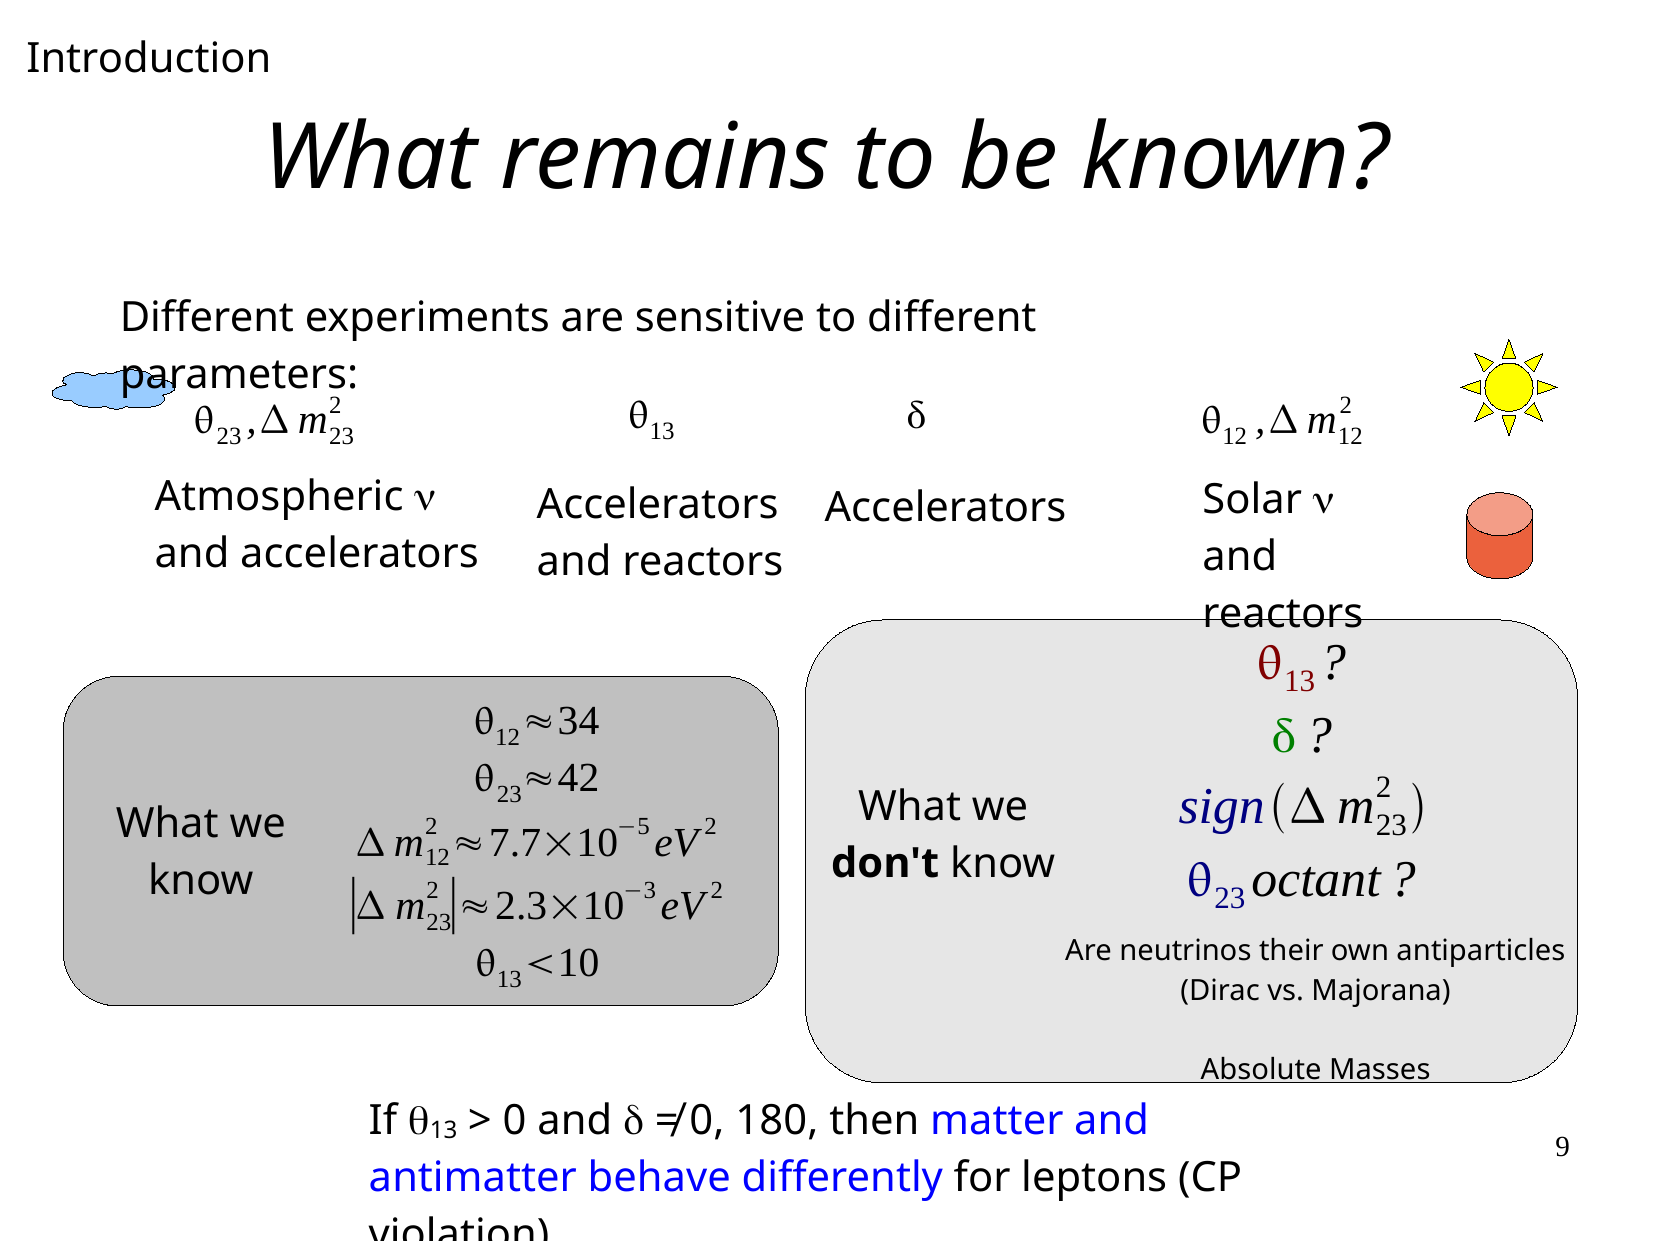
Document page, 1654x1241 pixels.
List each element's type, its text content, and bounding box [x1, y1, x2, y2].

text_box [805, 619, 1578, 1083]
text_box [1308, 619, 1320, 624]
text_box [1460, 380, 1481, 395]
text_box Accelerators [809, 469, 1073, 535]
text_box [151, 378, 161, 385]
chart [339, 695, 729, 996]
text_box [1484, 363, 1534, 412]
text_box [126, 369, 139, 385]
chart [186, 391, 360, 450]
chart [1194, 389, 1370, 452]
text_box Accelerators and reactors [521, 465, 816, 581]
text_box Introduction [11, 20, 392, 90]
text_box [1524, 402, 1543, 422]
chart [1170, 631, 1433, 918]
text_box Different experiments are sensitive to different parameters: [105, 279, 1233, 345]
text_box [52, 370, 175, 410]
text_box [1474, 353, 1494, 372]
text_box Solar n and reactors [1187, 461, 1456, 581]
text_box What we don't know [807, 768, 1079, 884]
text_box Are neutrinos their own antiparticles (Dirac vs. Majorana) Absolute Masses [1040, 921, 1592, 1077]
chart [899, 389, 935, 441]
text_box [1537, 380, 1558, 395]
text_box [1466, 516, 1533, 579]
text_box [1474, 402, 1494, 422]
text_box If q13 > 0 and d ≠ 0, 180, then matter and antimatter behave differently for leptons (CP violation). [353, 1082, 1360, 1215]
chart [621, 389, 682, 447]
text_box [1502, 415, 1516, 436]
title What remains to be known? [82, 56, 1571, 250]
text_box What we know [86, 785, 316, 900]
text_box [63, 676, 779, 1006]
text_box [1248, 619, 1258, 624]
text_box [1502, 339, 1516, 359]
text_box Atmospheric n and accelerators [139, 458, 514, 579]
text_box [1524, 353, 1543, 372]
